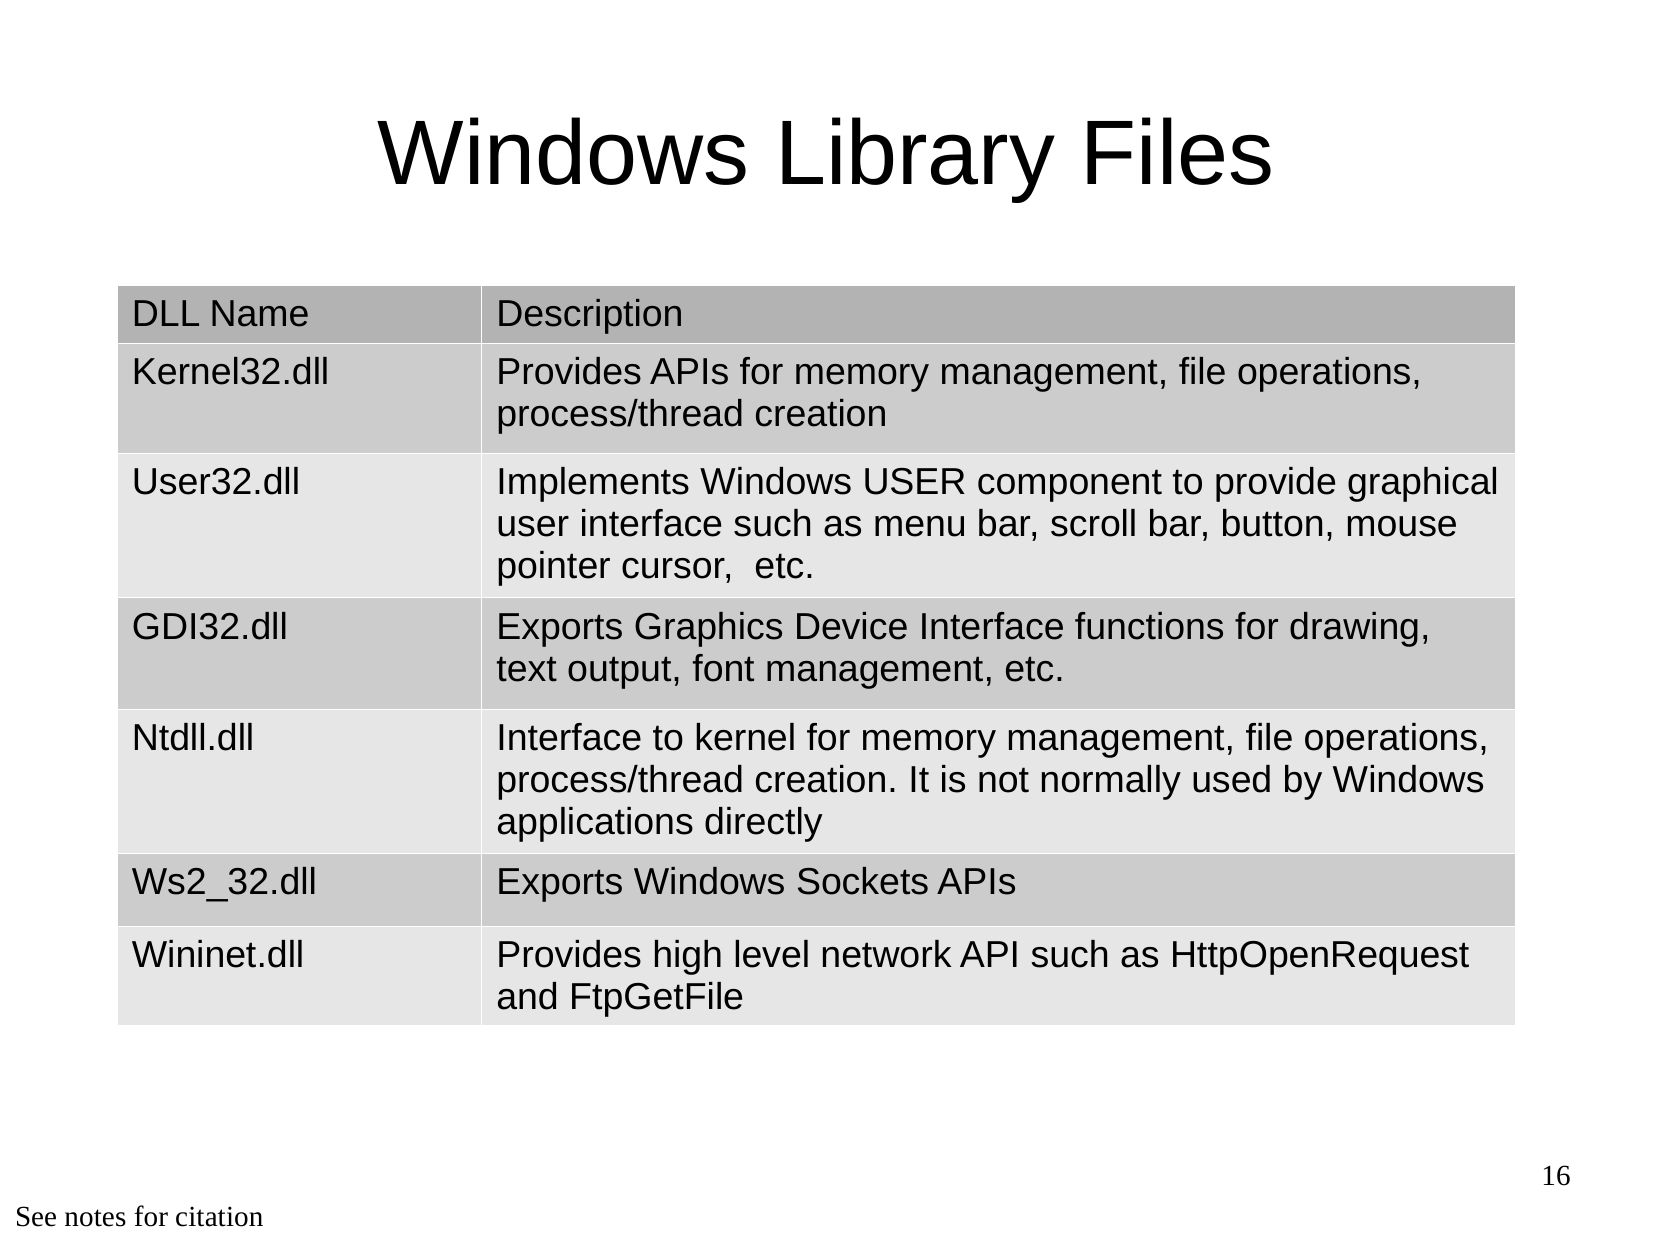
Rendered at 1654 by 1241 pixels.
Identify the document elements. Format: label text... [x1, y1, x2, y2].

table_cell Implements Windows USER component to provide graphical user interface such as menu bar, scroll bar, button, mouse pointer cursor, etc. [482, 454, 1515, 597]
table_cell Provides high level network API such as HttpOpenRequest and FtpGetFile [482, 927, 1515, 1025]
table_cell Ws2_32.dll [118, 854, 481, 926]
table_cell Kernel32.dll [118, 344, 481, 453]
table_cell Provides APIs for memory management, file operations, process/thread creation [482, 344, 1515, 453]
table_cell Wininet.dll [118, 927, 481, 1025]
table_header Description [482, 286, 1515, 343]
table_cell Exports Graphics Device Interface functions for drawing, text output, font management, etc. [482, 598, 1515, 709]
title Windows Library Files [82, 49, 1571, 257]
table_header DLL Name [118, 286, 481, 343]
table_cell GDI32.dll [118, 598, 481, 709]
table_cell User32.dll [118, 454, 481, 597]
table_cell Interface to kernel for memory management, file operations, process/thread creation. It is not normally used by Windows applications directly [482, 710, 1515, 853]
table_cell Ntdll.dll [118, 710, 481, 853]
table_cell Exports Windows Sockets APIs [482, 854, 1515, 926]
